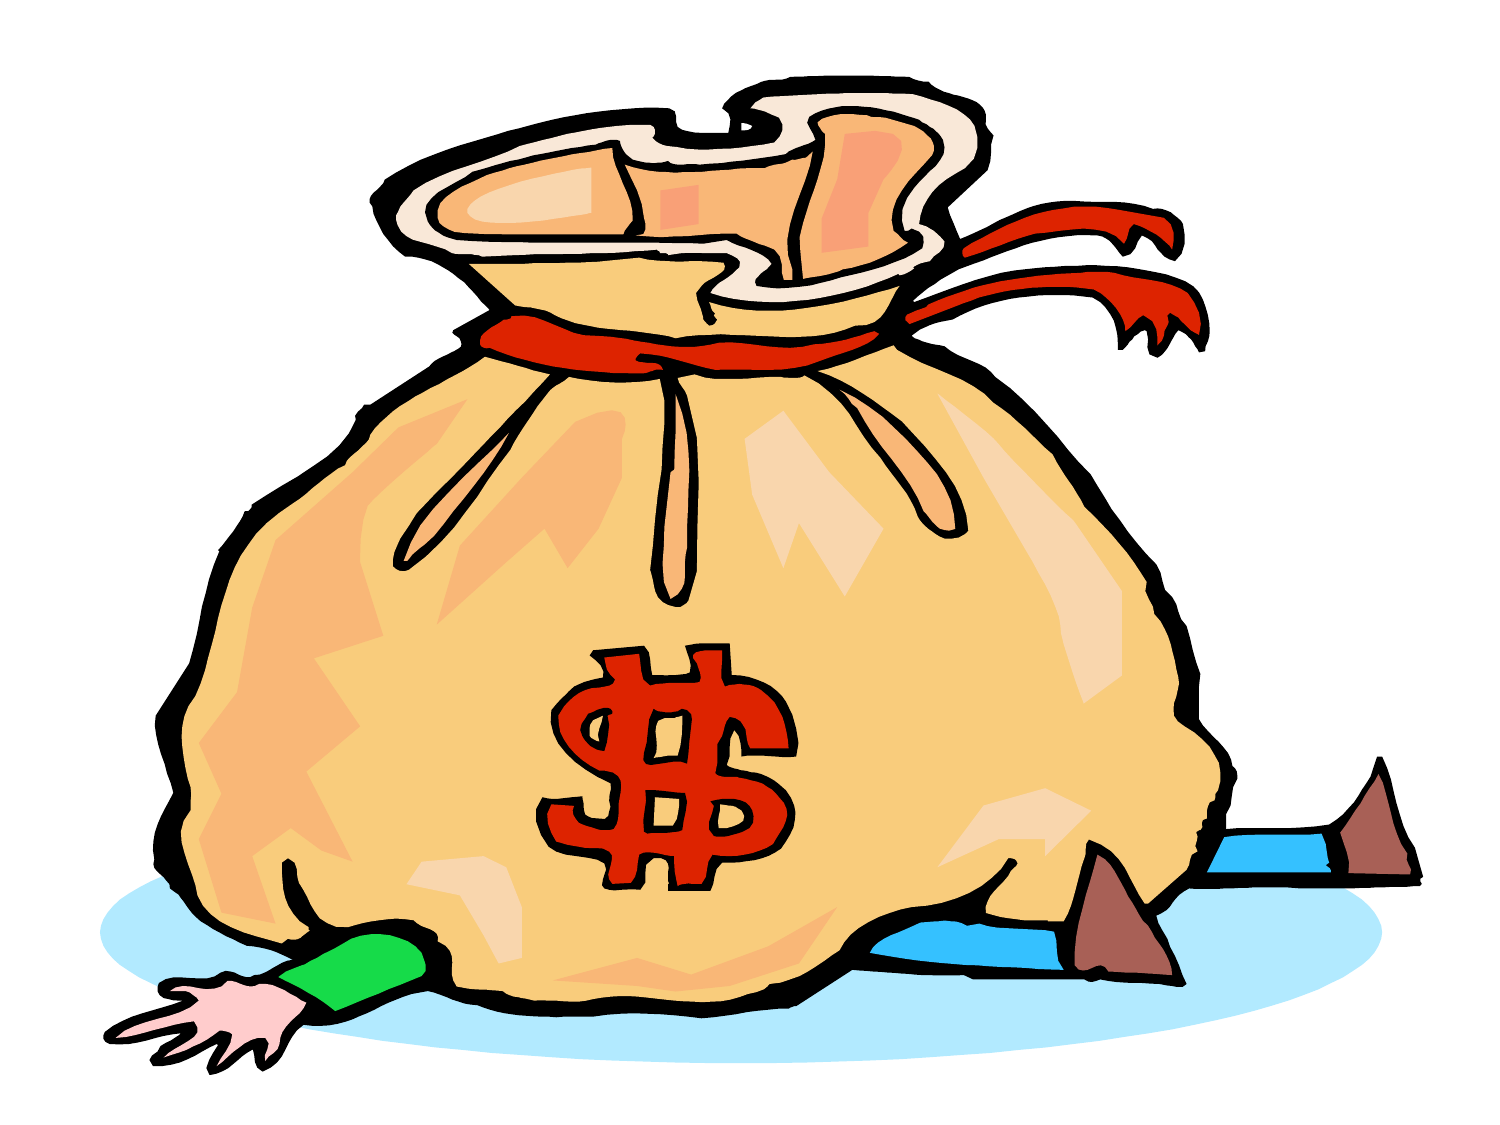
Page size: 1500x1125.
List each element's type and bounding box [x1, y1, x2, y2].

picture [99, 75, 1426, 1075]
